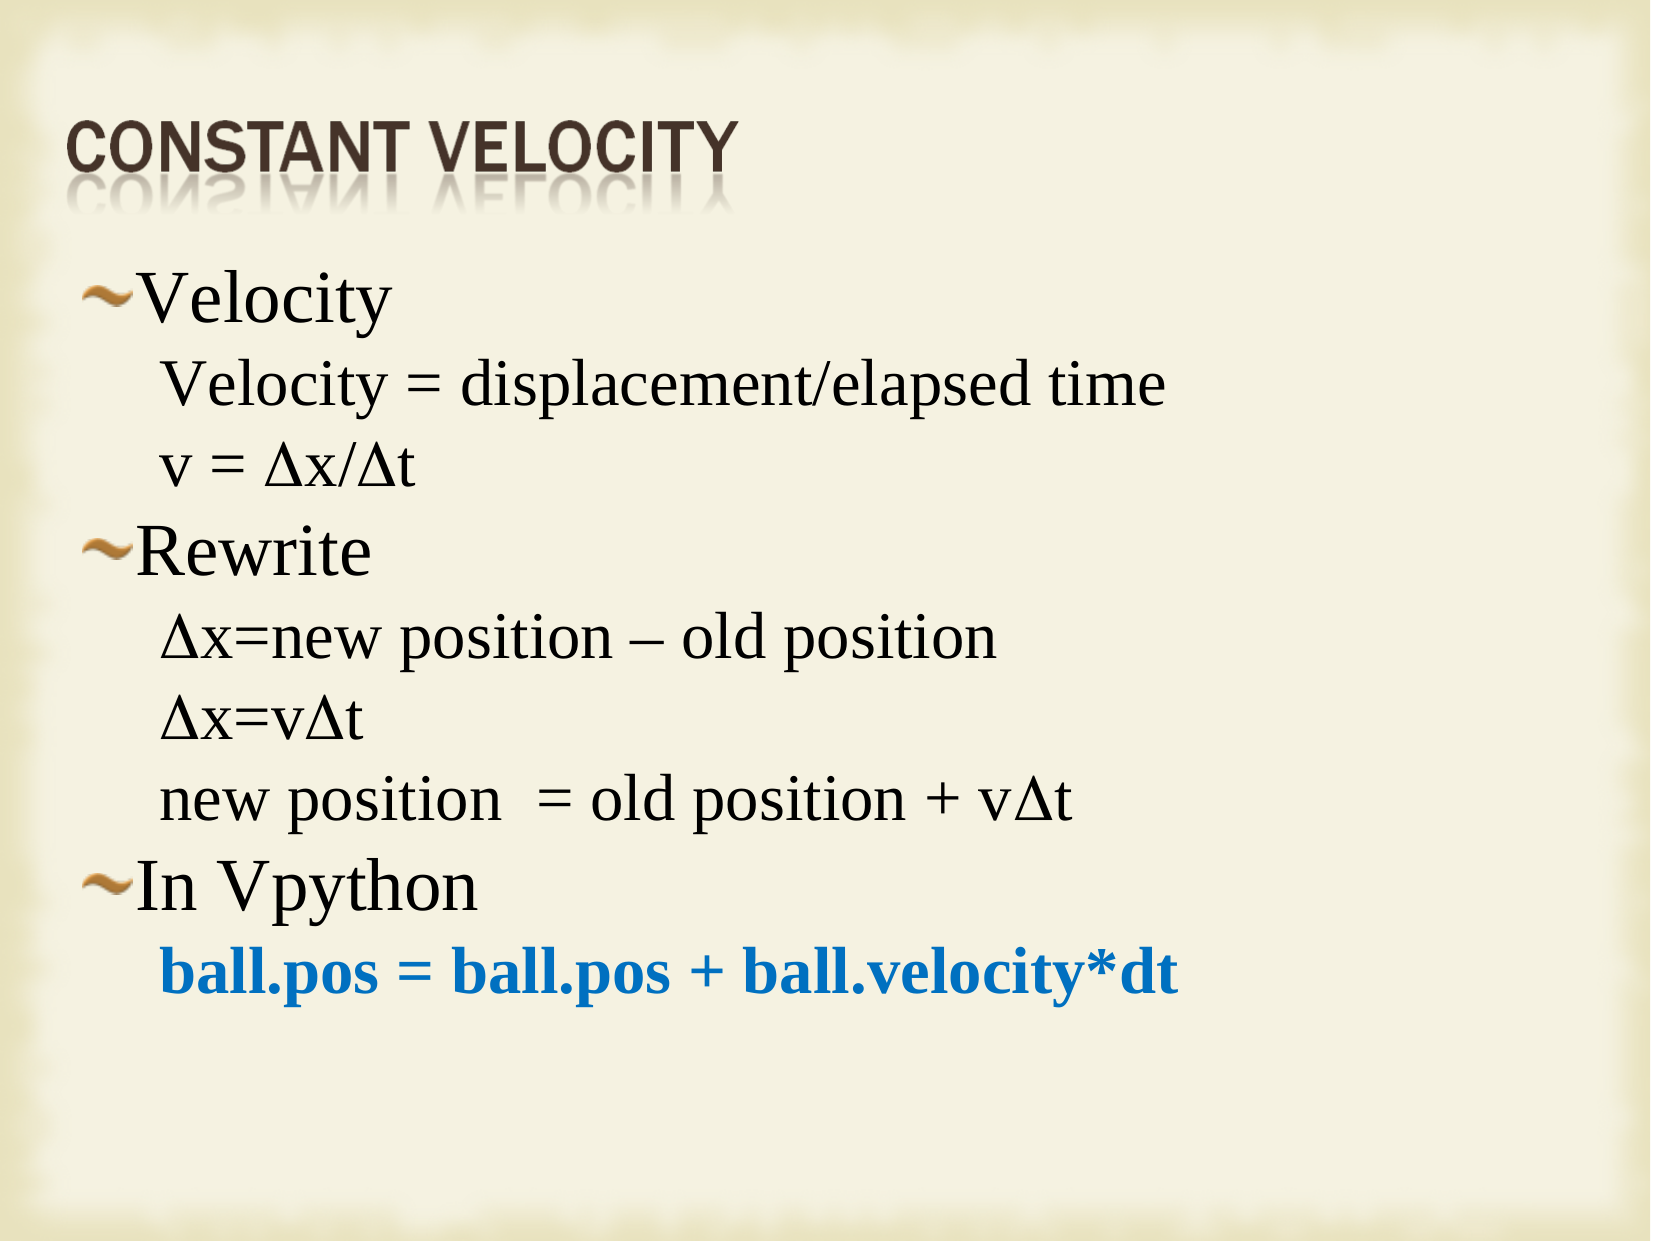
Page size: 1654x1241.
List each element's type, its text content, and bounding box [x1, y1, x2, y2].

text_box [16, 73, 1477, 264]
list Velocity Velocity = displacement/elapsed time v = x/t Rewrite x=new position – old position x=vt new position = old position + vt In Vpython ball.pos = ball.pos + ball.velocity*dt [50, 254, 1476, 1132]
picture [0, 0, 1651, 1241]
